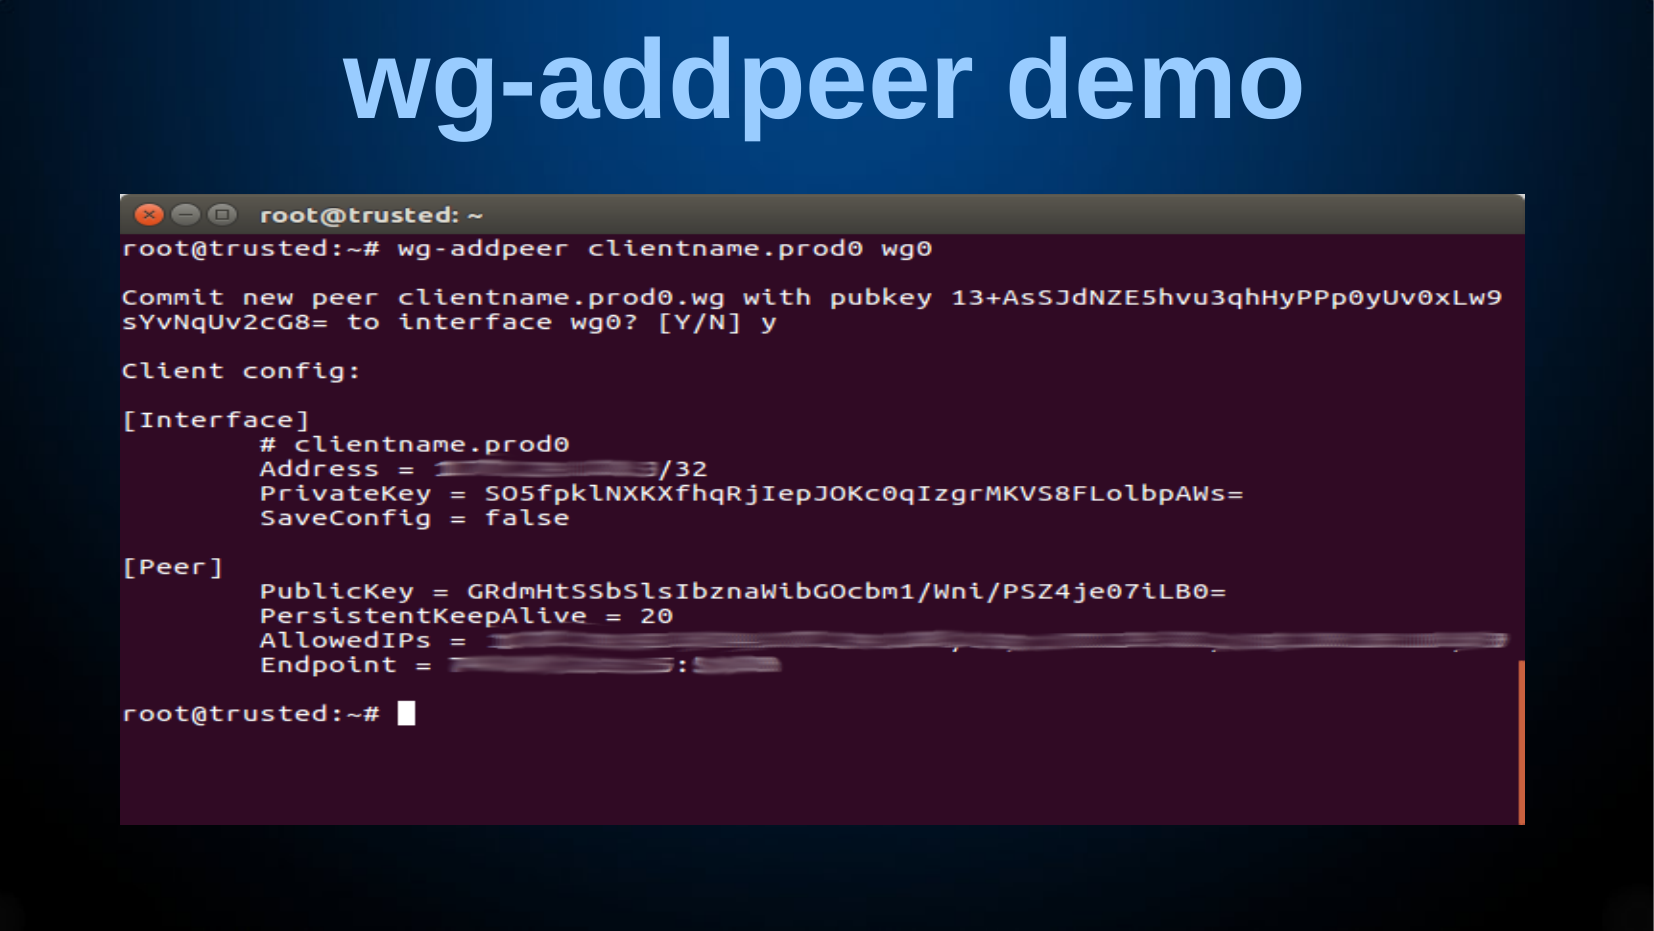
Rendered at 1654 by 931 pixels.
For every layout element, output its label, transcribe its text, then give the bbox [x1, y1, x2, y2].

title wg-addpeer demo [0, 2, 1651, 158]
picture [0, 0, 1654, 931]
